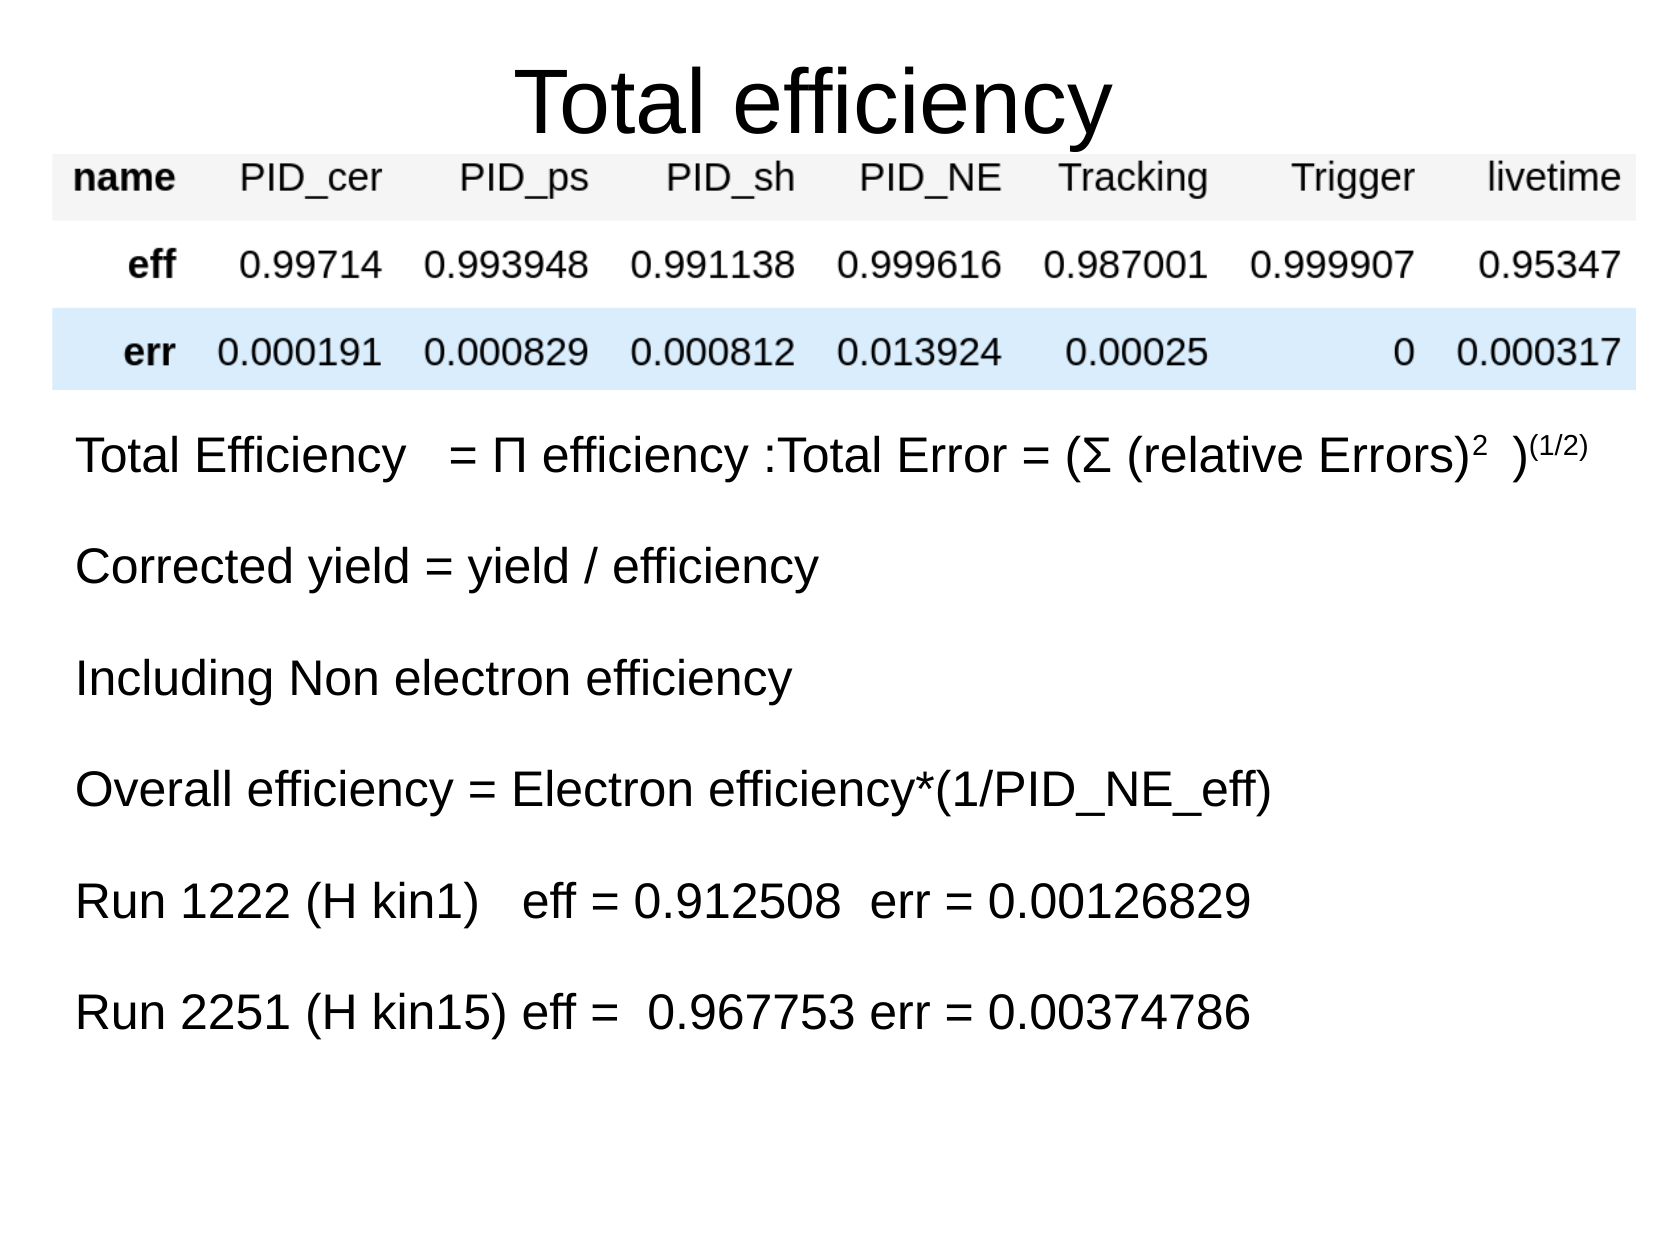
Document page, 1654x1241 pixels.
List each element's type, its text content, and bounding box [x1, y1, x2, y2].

title Total efficiency [82, 49, 1571, 154]
picture [26, 154, 1636, 391]
text_box Total Efficiency = Π efficiency :Total Error = (Σ (relative Errors)2 )(1/2) Corrected yield = yield / efficiency Including Non electron efficiency Overall efficiency = Electron efficiency*(1/PID_NE_eff) Run 1222 (H kin1) eff = 0.912508 err = 0.00126829 Run 2251 (H kin15) eff = 0.967753 err = 0.00374786 [60, 419, 1621, 1241]
